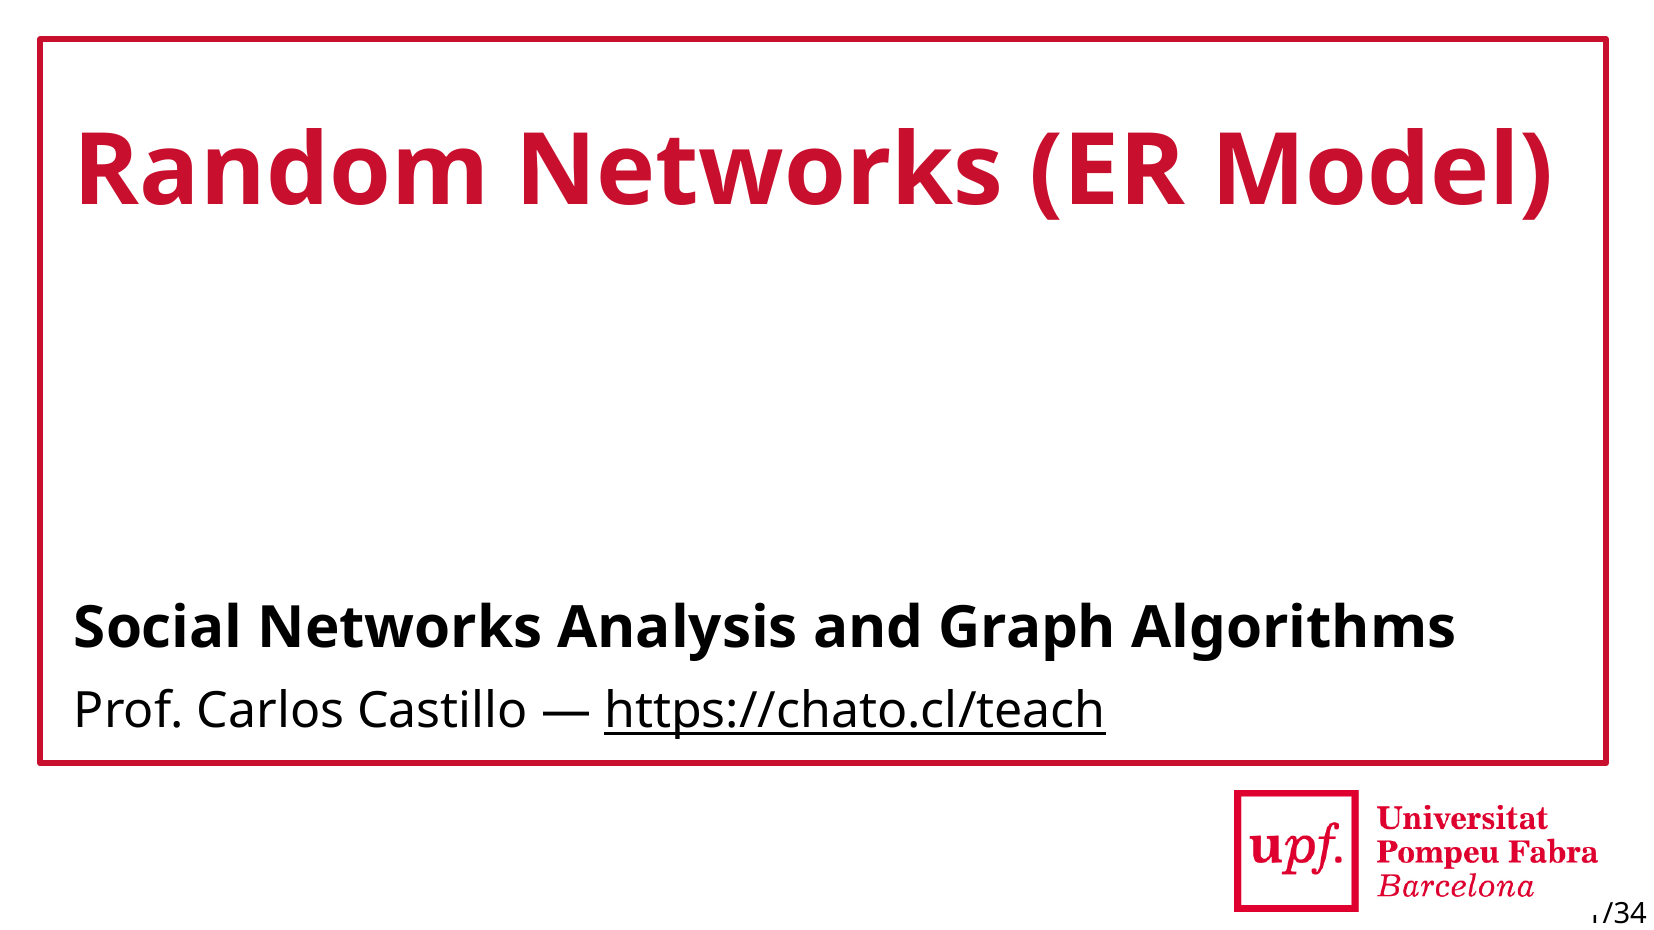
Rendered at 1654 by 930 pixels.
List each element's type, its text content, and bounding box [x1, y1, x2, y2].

picture [1229, 784, 1603, 915]
chart [770, 589, 889, 649]
text_box Random Networks (ER Model) Social Networks Analysis and Graph Algorithms Prof. Carlos Castillo — https://chato.cl/teach [73, 77, 1562, 734]
